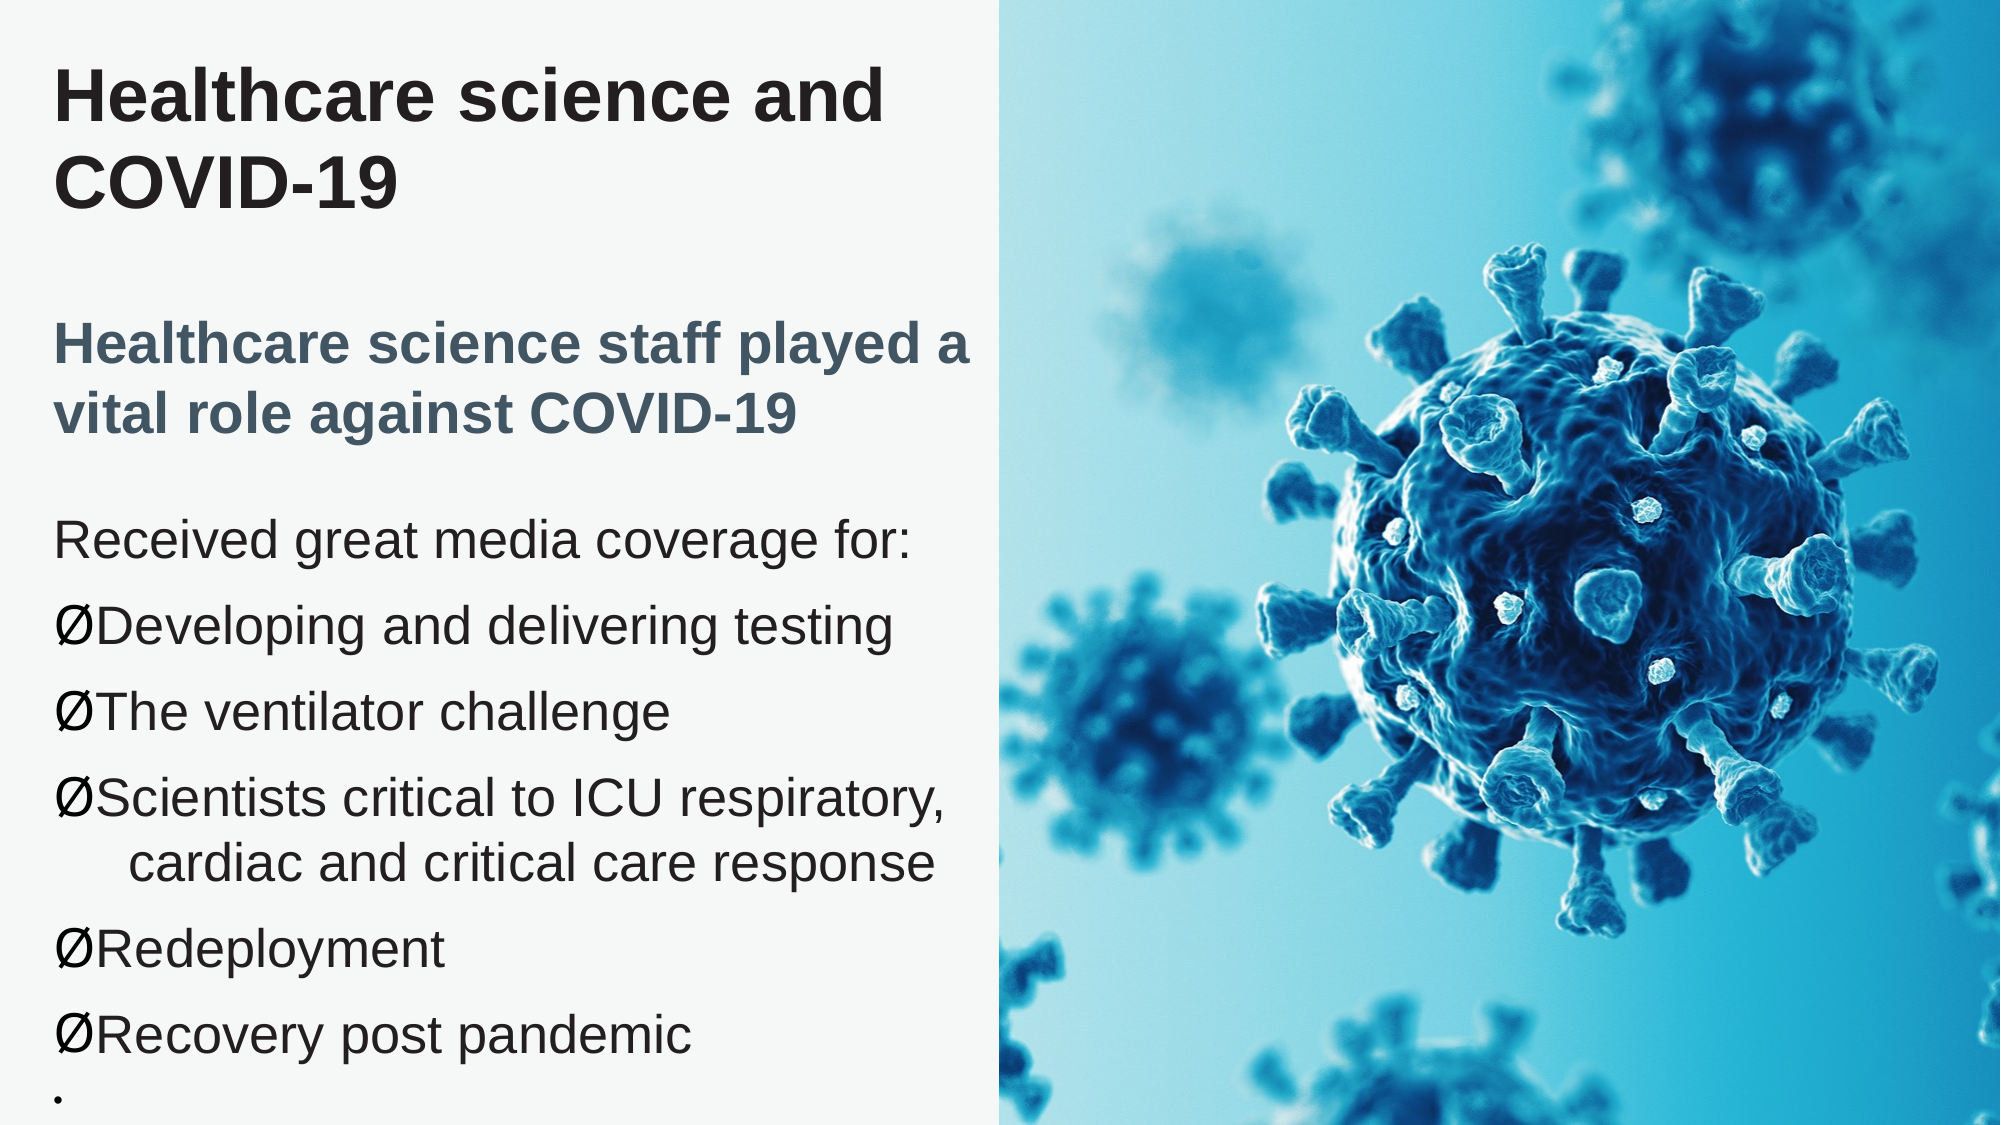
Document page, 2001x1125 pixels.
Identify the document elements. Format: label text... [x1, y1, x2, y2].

text_box Healthcare science staff played a vital role against COVID-19 [38, 297, 1001, 455]
list Received great media coverage for: Developing and delivering testing The ventilator challenge Scientists critical to ICU respiratory, cardiac and critical care response Redeployment Recovery post pandemic [38, 455, 1001, 1102]
picture [999, 0, 2000, 1125]
title Healthcare science and COVID-19 [38, 40, 974, 240]
